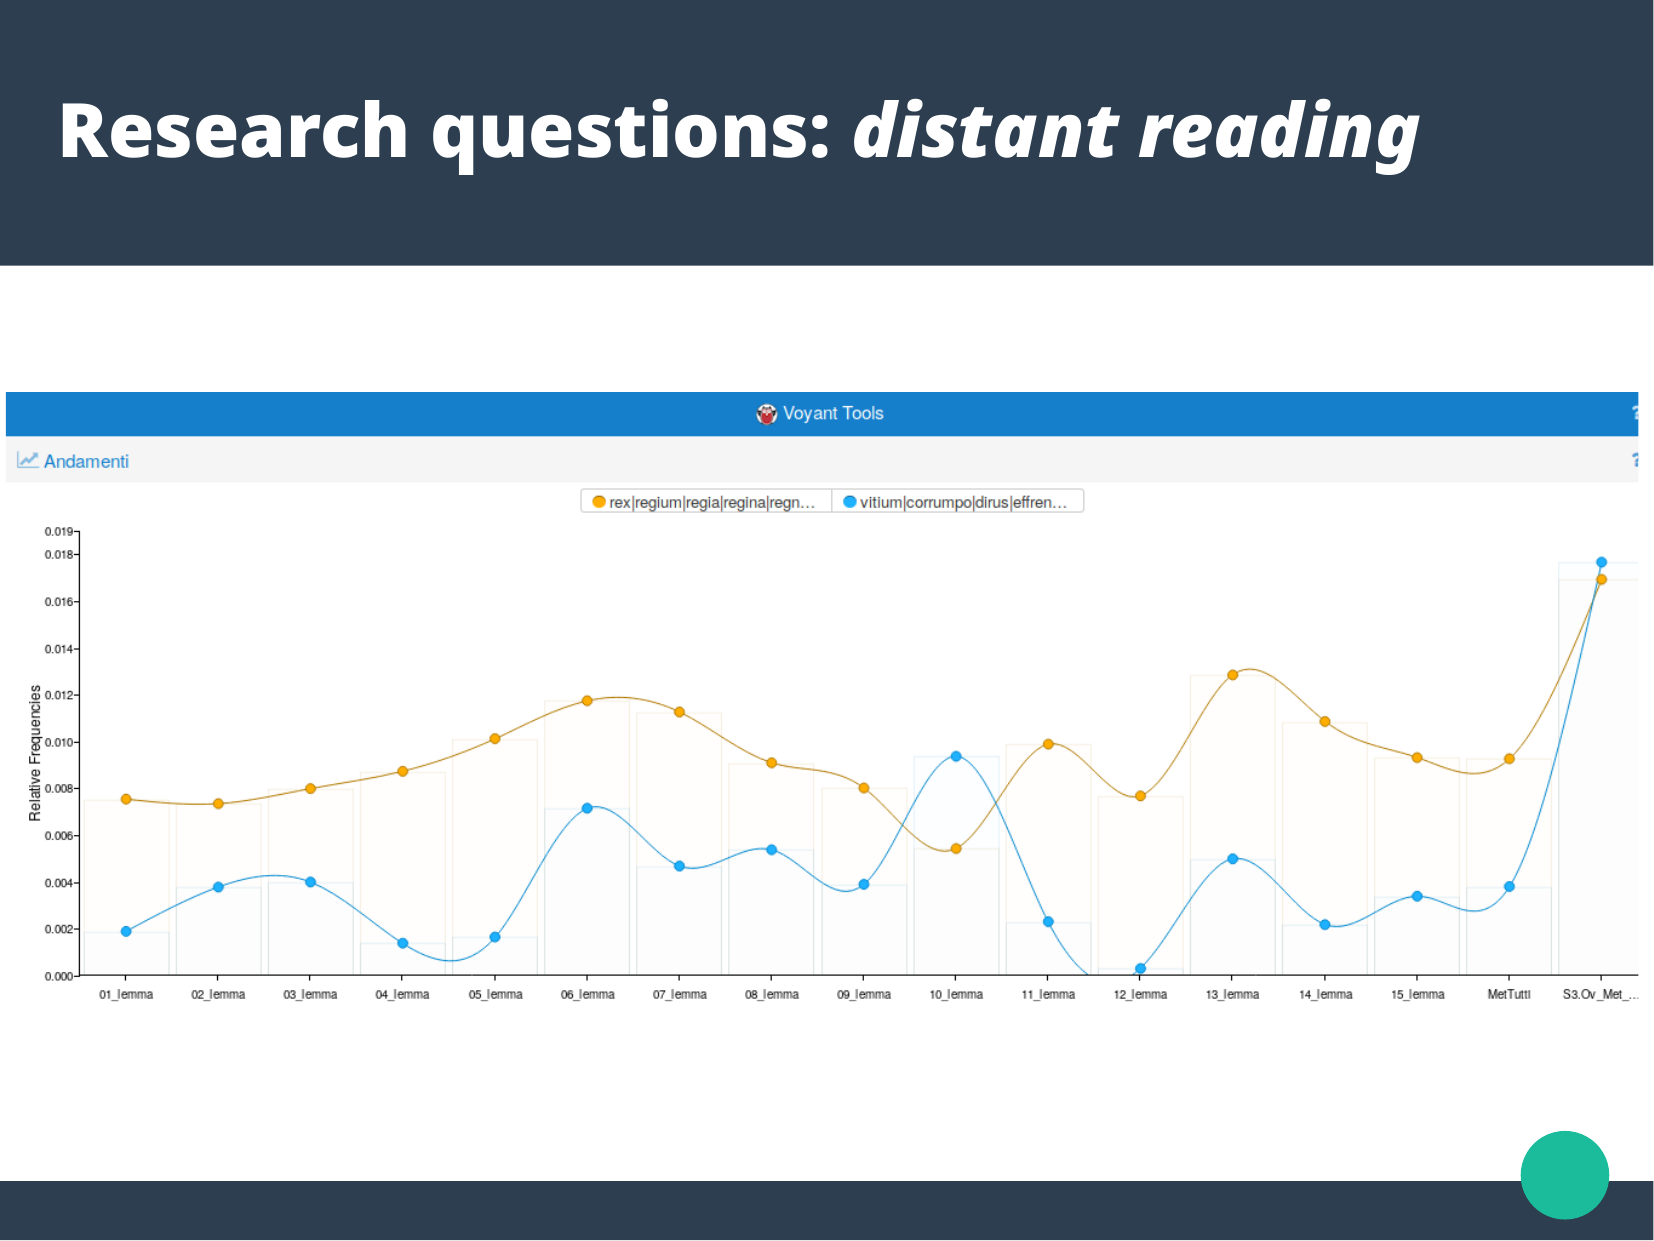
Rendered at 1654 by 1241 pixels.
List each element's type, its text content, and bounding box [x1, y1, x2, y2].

title Research questions: distant reading [57, 49, 1629, 207]
picture [5, 392, 1639, 1007]
